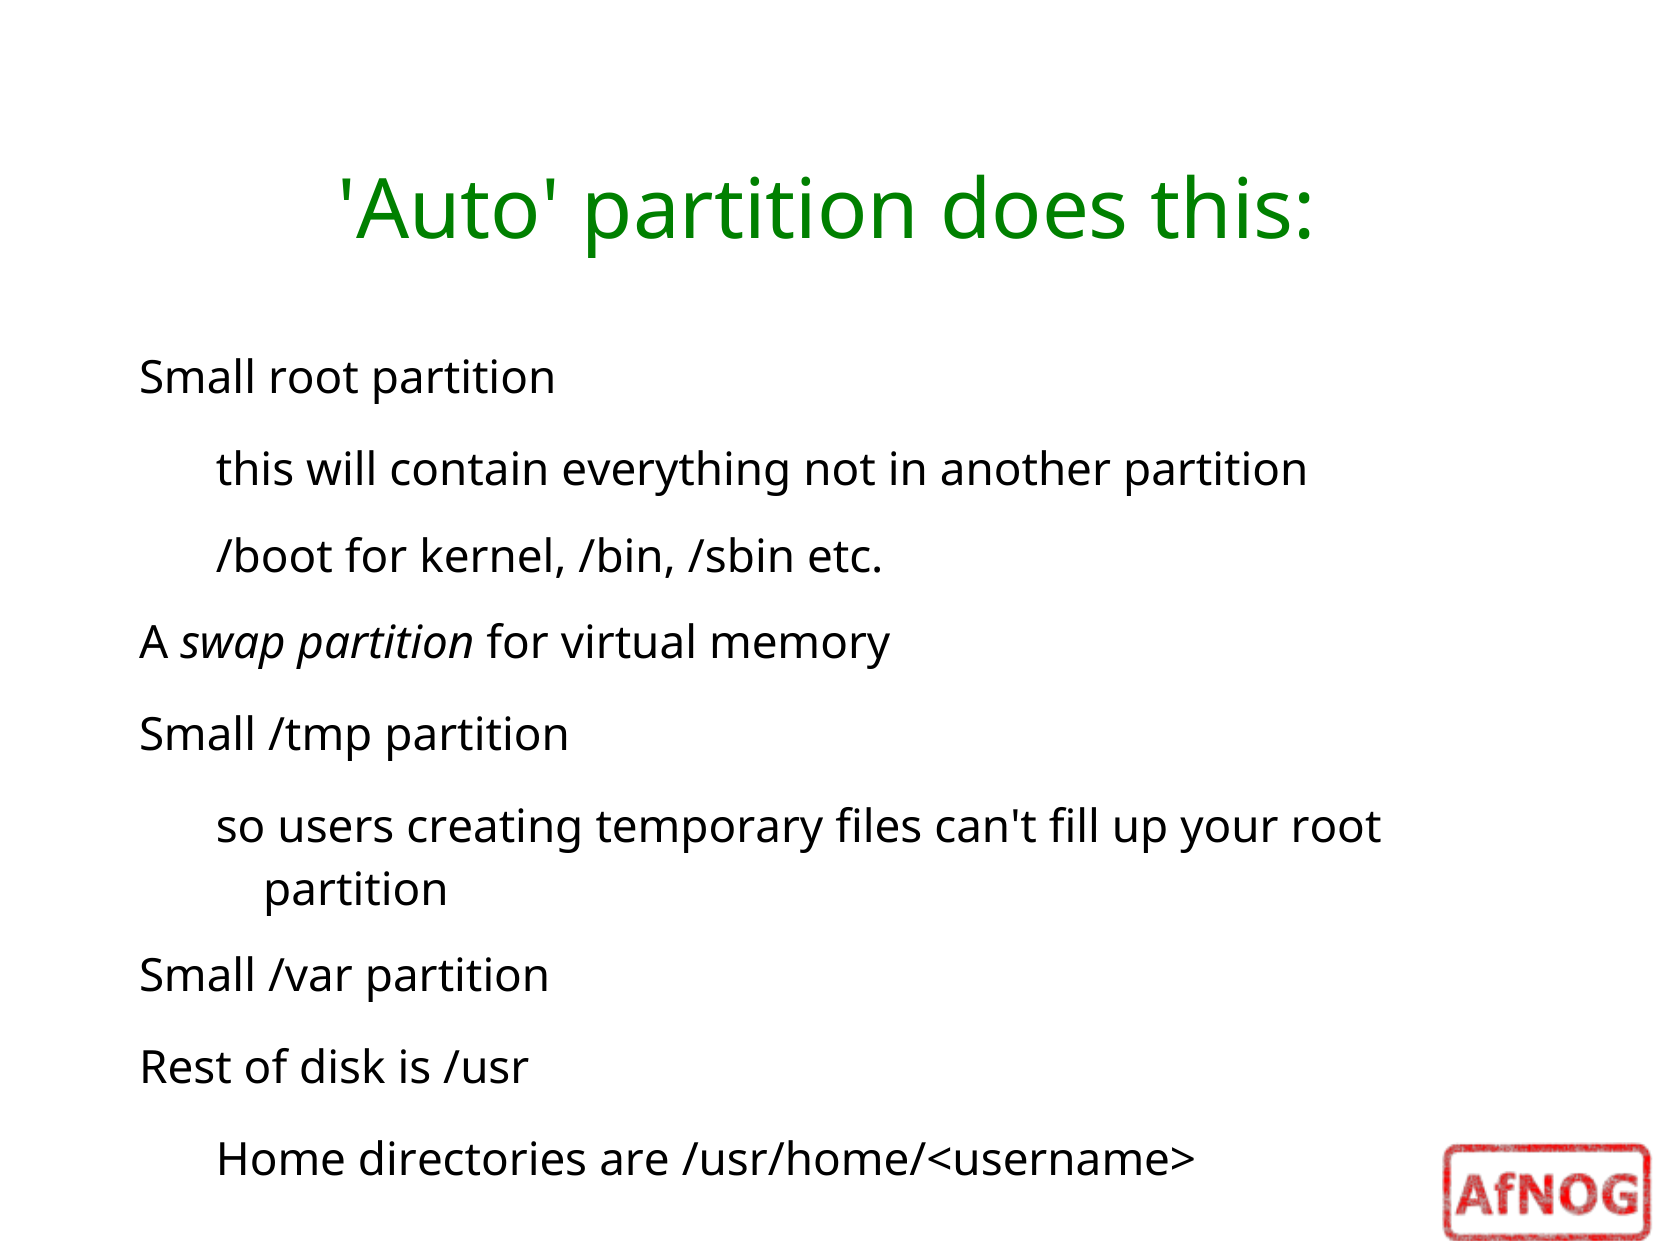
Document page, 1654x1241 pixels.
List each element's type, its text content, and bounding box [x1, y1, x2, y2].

list Small root partition this will contain everything not in another partition /boot for kernel, /bin, /sbin etc. A swap partition for virtual memory Small /tmp partition so users creating temporary files can't fill up your root partition Small /var partition Rest of disk is /usr Home directories are /usr/home/<username> [121, 344, 1533, 1127]
title 'Auto' partition does this: [121, 102, 1533, 311]
picture [1441, 1141, 1654, 1241]
